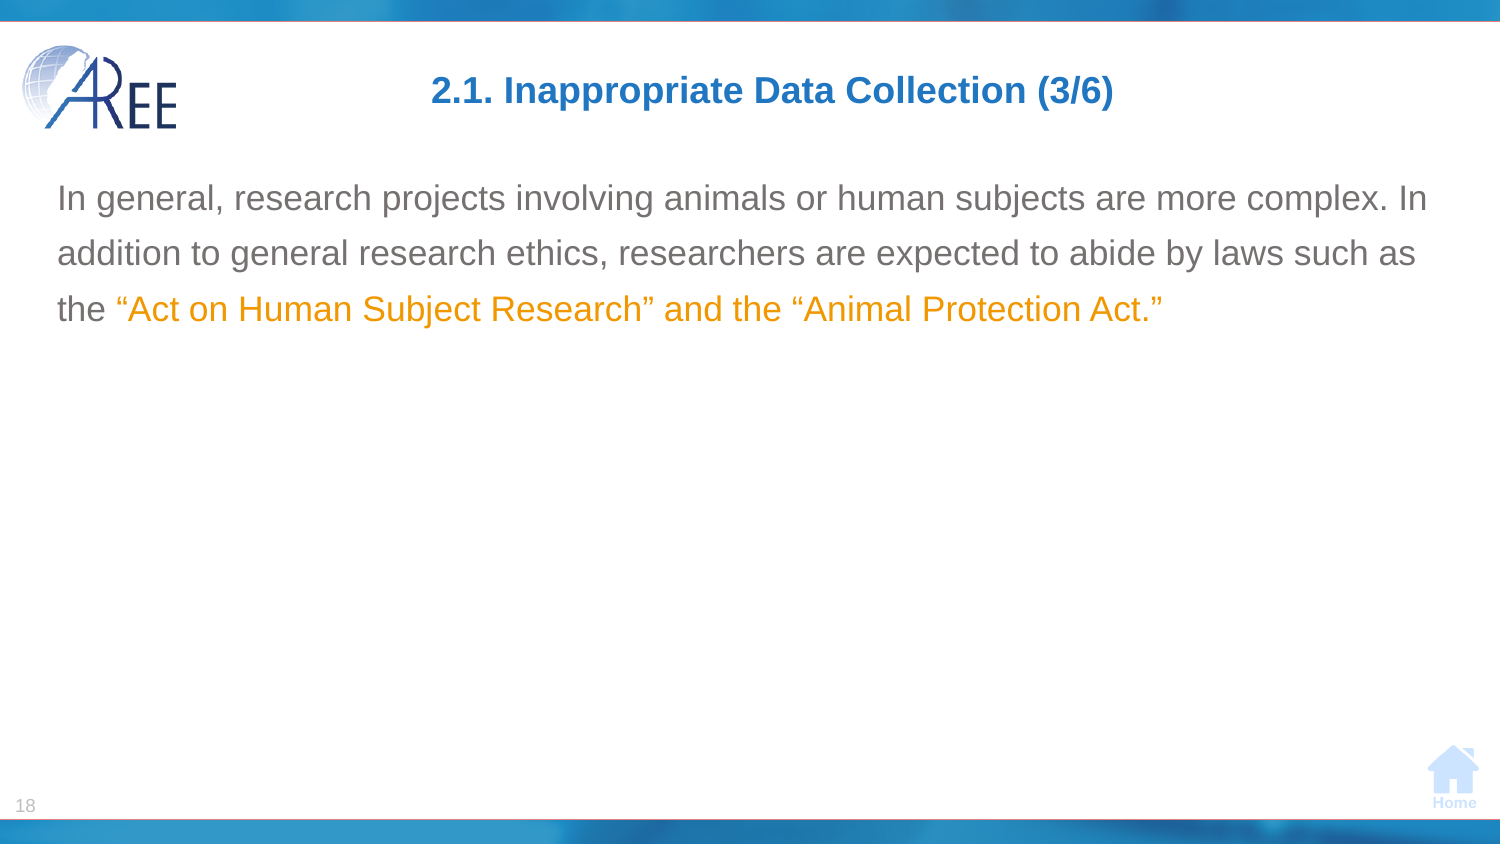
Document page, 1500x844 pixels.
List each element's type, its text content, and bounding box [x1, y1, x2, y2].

text_box 18 [0, 782, 338, 827]
title 2.1. Inappropriate Data Collection (3/6) [415, 63, 1466, 155]
list In general, research projects involving animals or human subjects are more complex. In addition to general research ethics, researchers are expected to abide by laws such as the “Act on Human Subject Research” and the “Animal Protection Act.” [42, 154, 1465, 783]
